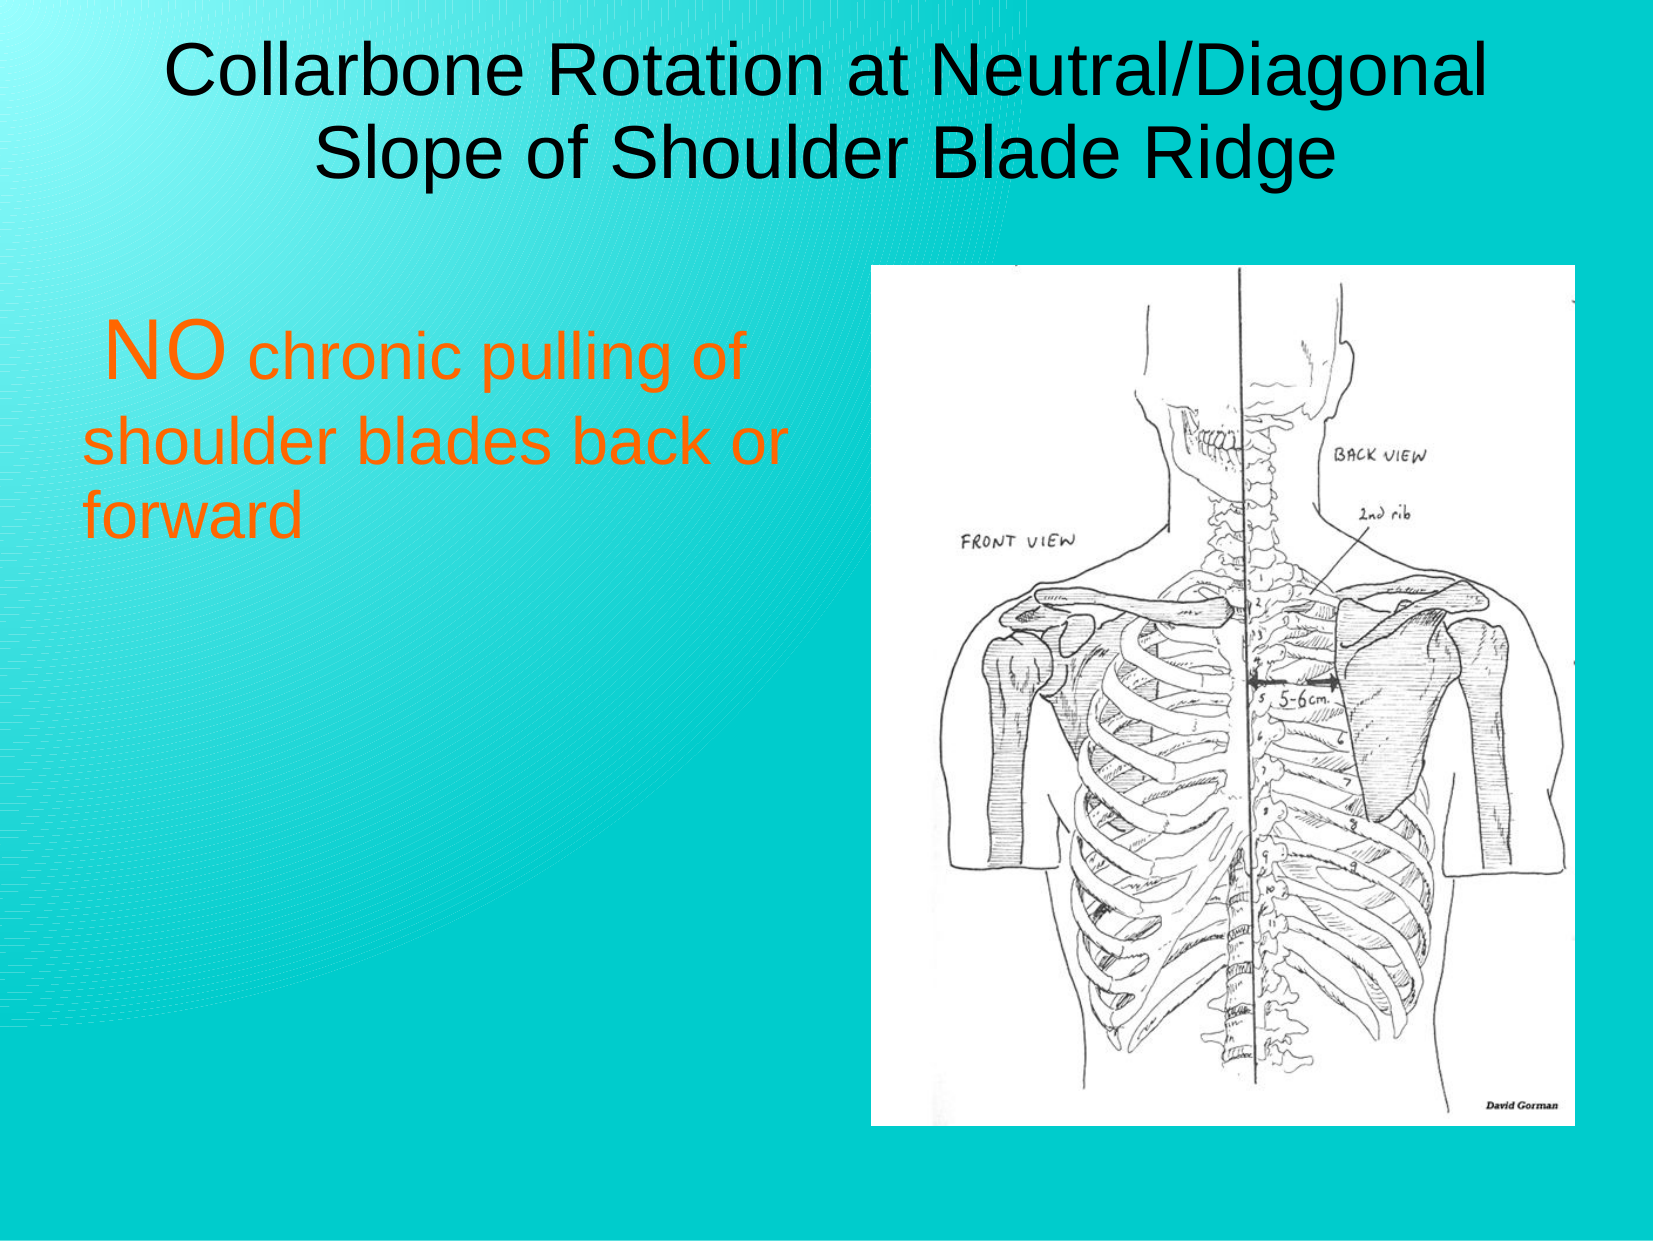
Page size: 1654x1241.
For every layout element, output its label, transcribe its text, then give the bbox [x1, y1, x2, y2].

title Collarbone Rotation at Neutral​/Diagonal Slope of Shoulder Blade Ridge [82, 26, 1571, 280]
picture [871, 265, 1575, 1126]
list NO chronic pulling of shoulder blades back or forward [82, 290, 809, 1109]
